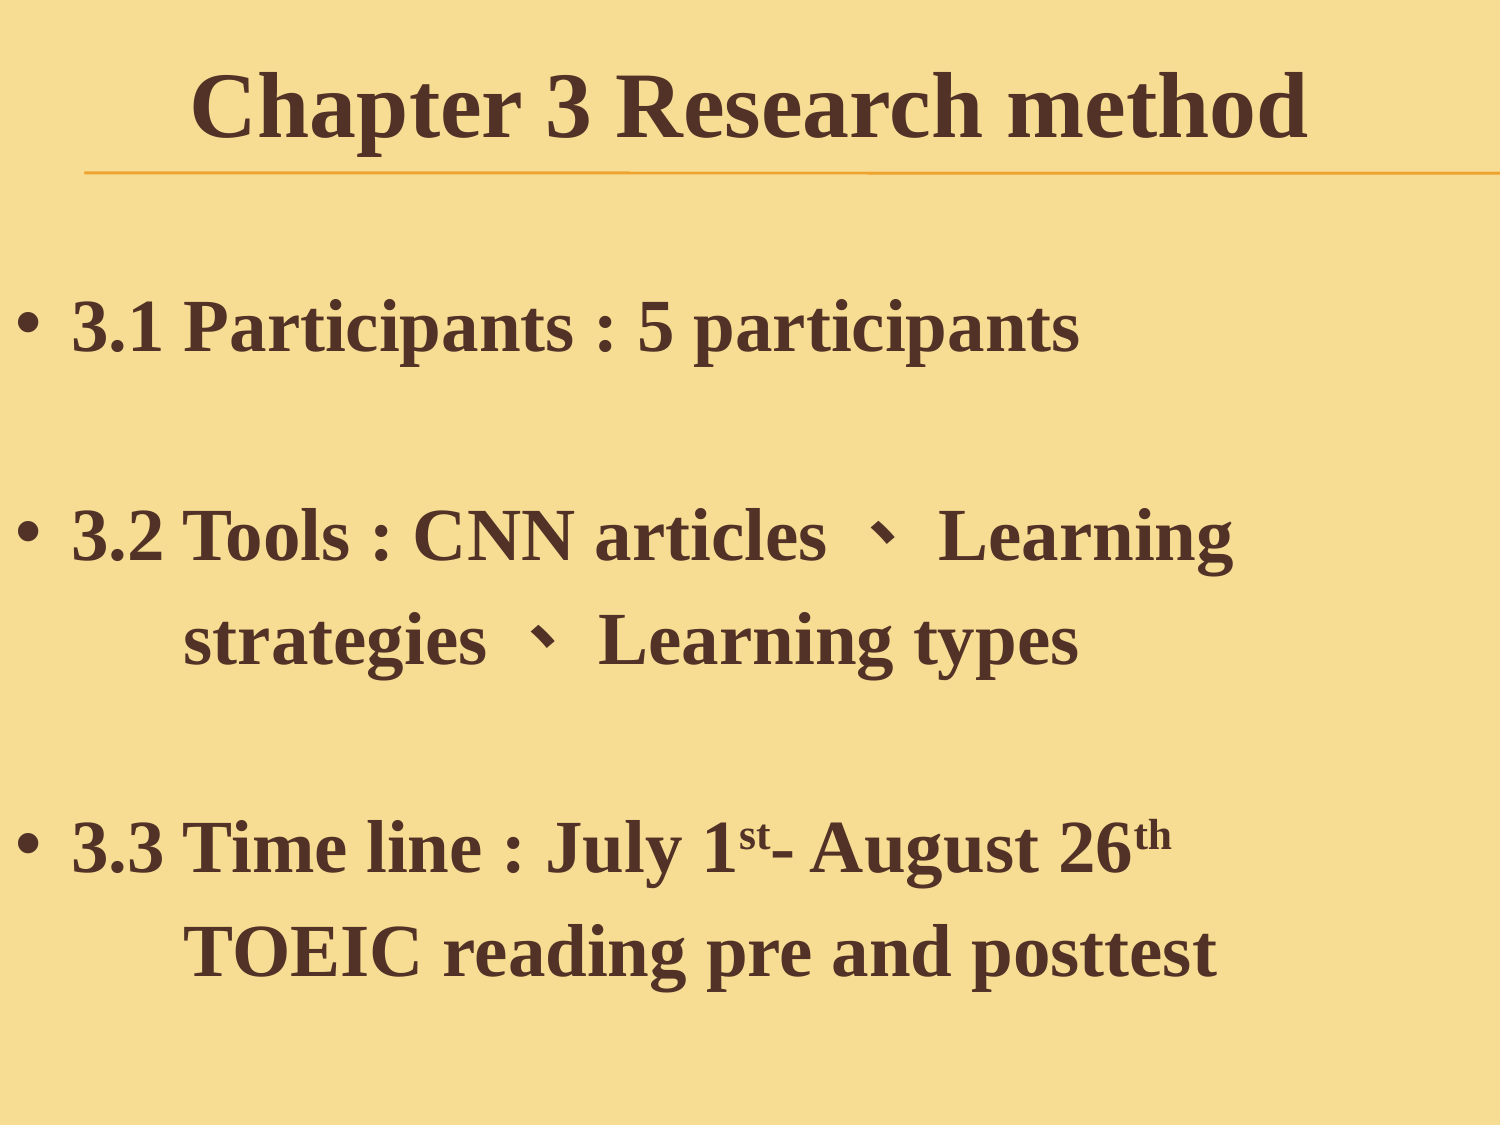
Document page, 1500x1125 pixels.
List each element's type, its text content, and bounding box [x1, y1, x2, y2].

list 3.1 Participants : 5 participants 3.2 Tools : CNN articles、Learning strategies、Learning types 3.3 Time line : July 1st- August 26th TOEIC reading pre and posttest [0, 254, 1500, 998]
title Chapter 3 Research method [0, 30, 1500, 169]
